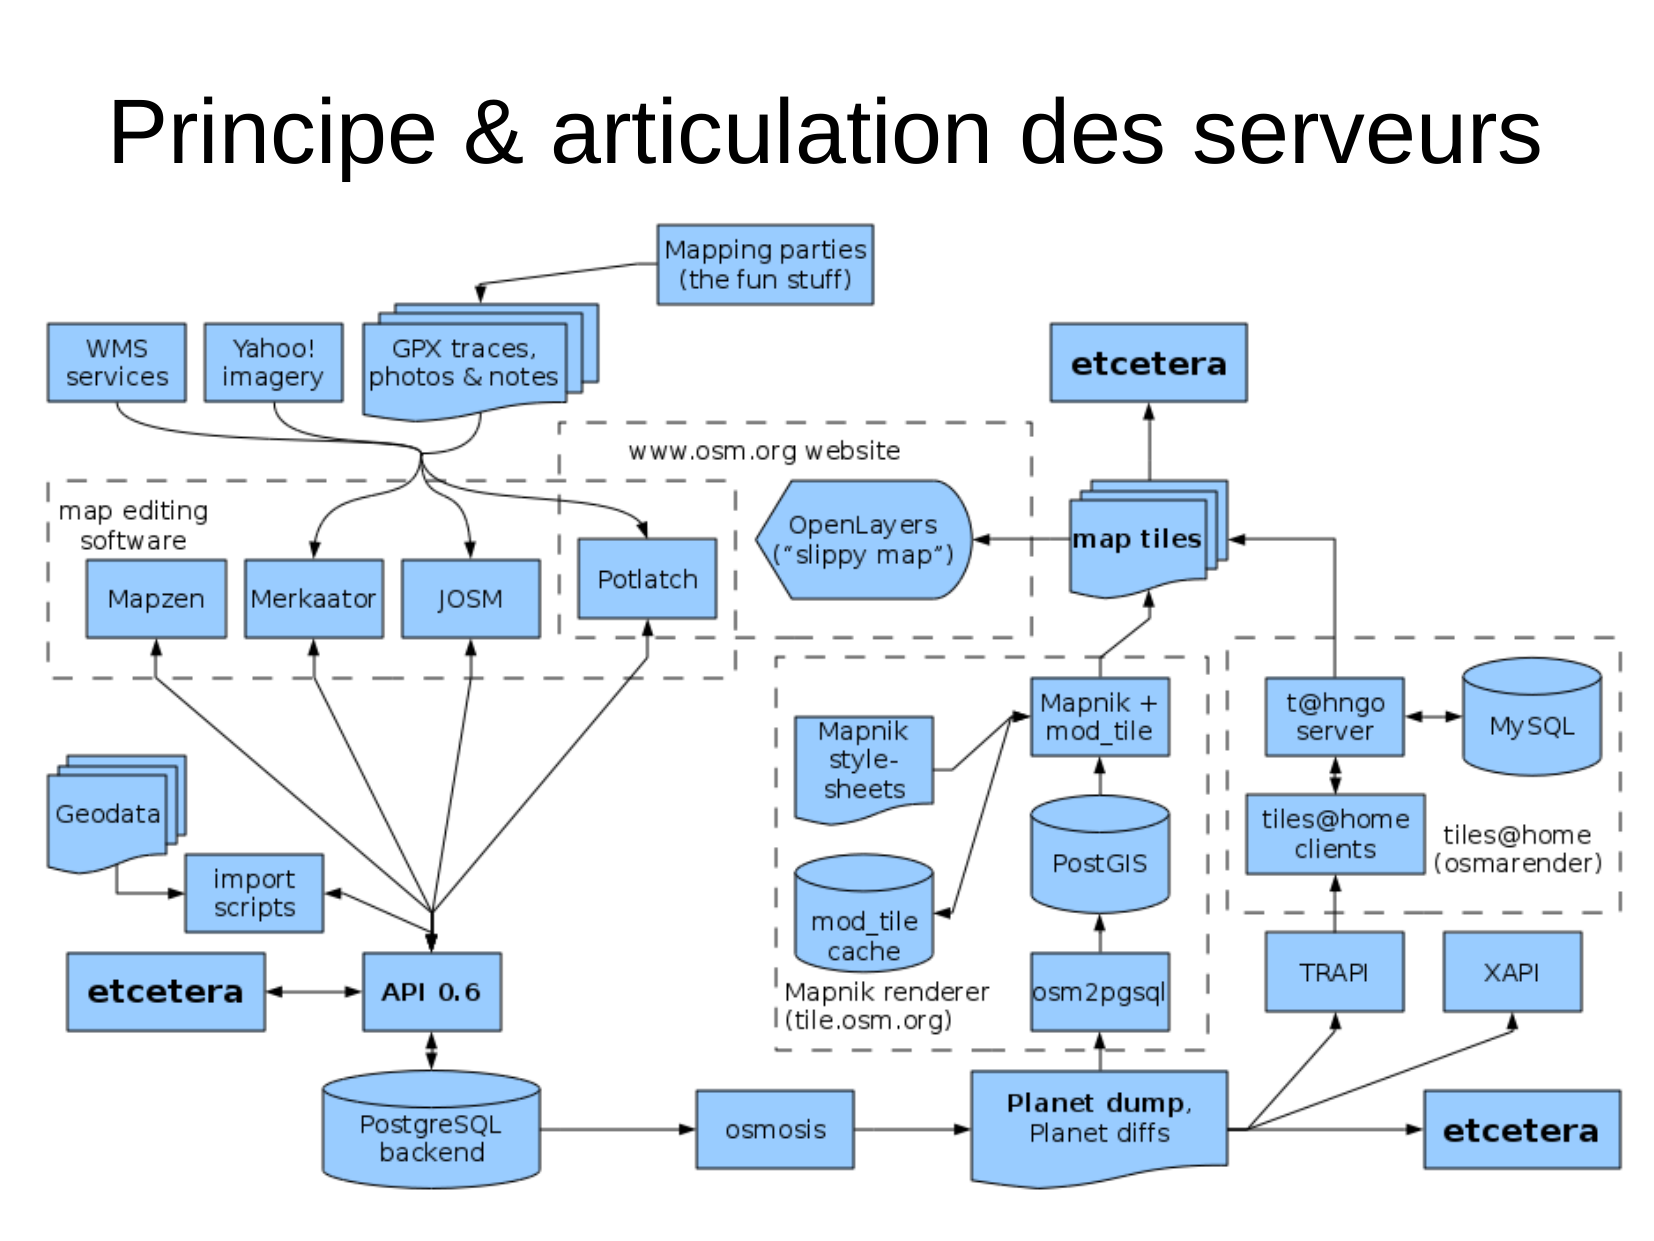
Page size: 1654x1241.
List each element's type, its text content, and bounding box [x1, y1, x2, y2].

title Principe & articulation des serveurs [82, 56, 1571, 206]
picture [29, 206, 1654, 1211]
